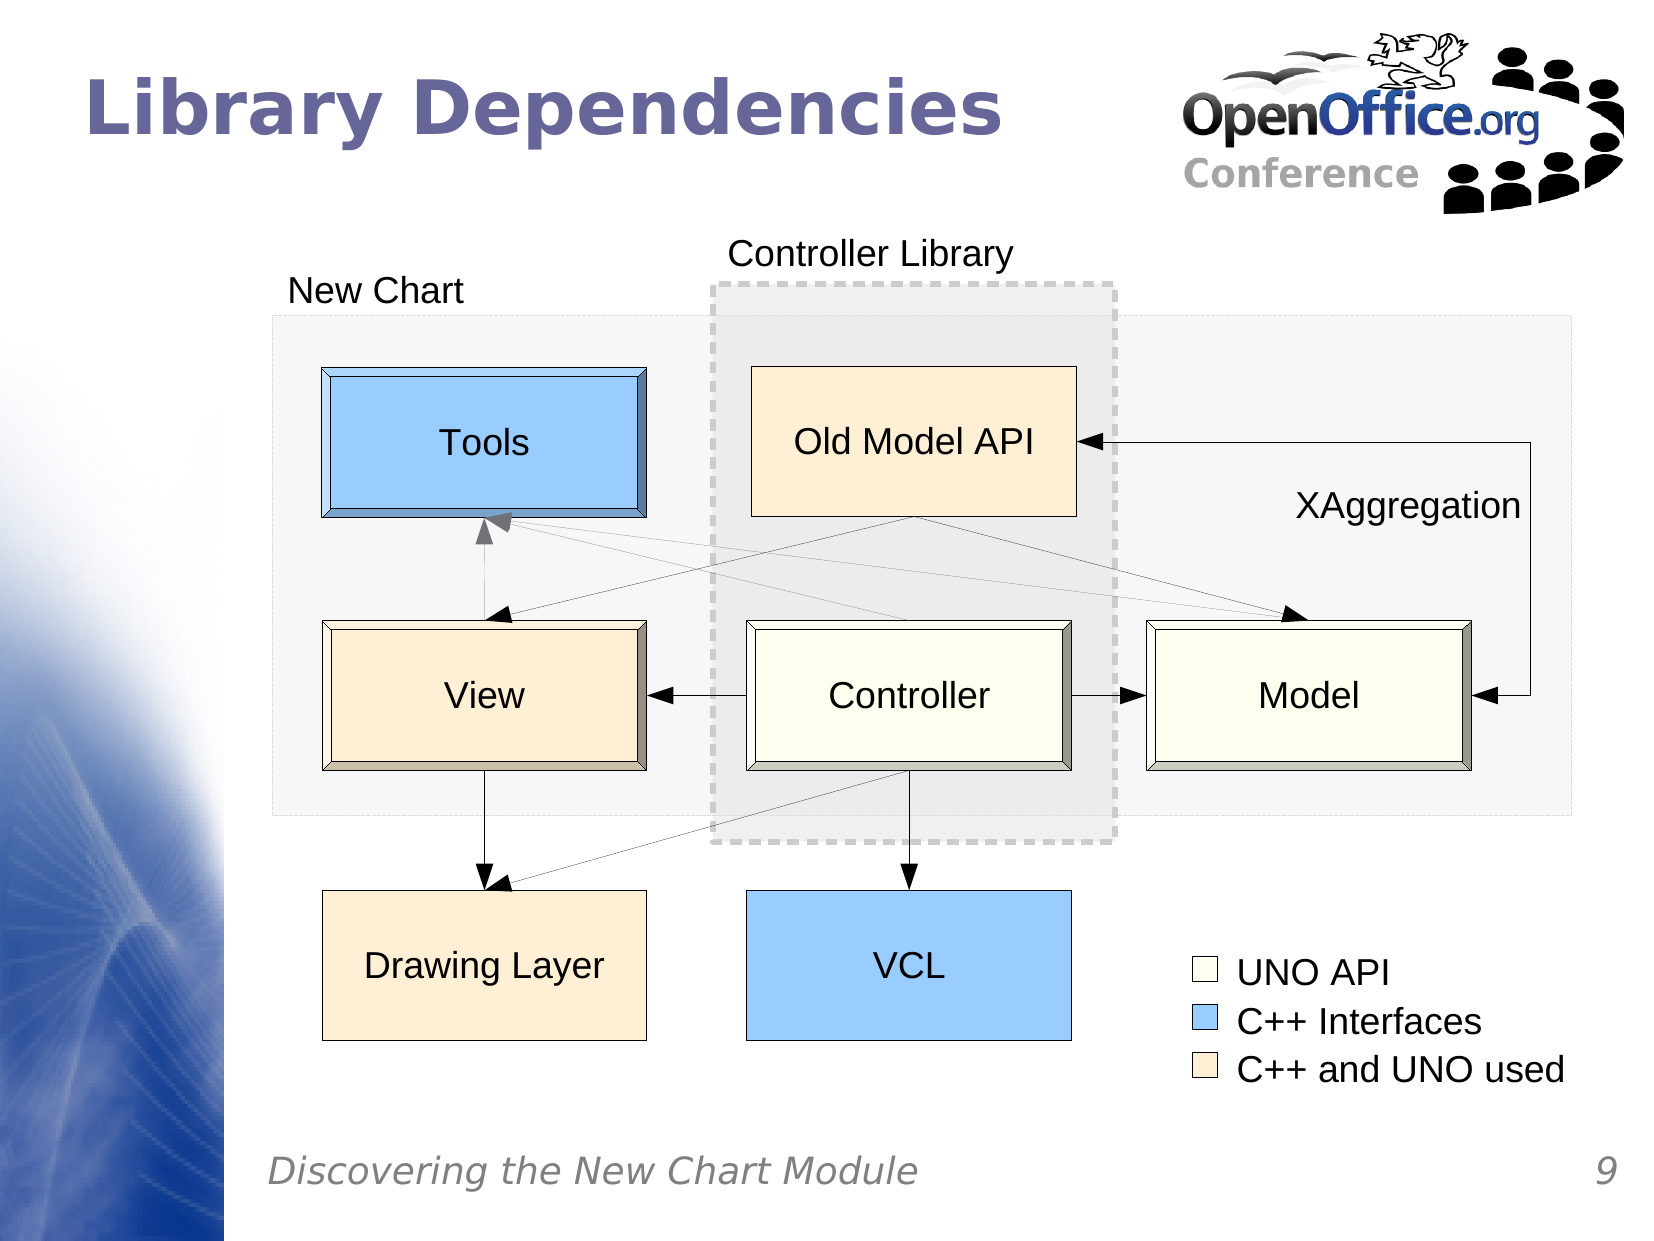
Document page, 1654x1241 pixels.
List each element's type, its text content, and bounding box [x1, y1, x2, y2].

text_box Controller [756, 630, 1062, 761]
text_box [1192, 956, 1218, 982]
text_box [485, 696, 903, 825]
text_box UNO API [1221, 944, 1406, 992]
text_box C++ Interfaces [1221, 992, 1498, 1041]
text_box Drawing Layer [322, 890, 647, 1041]
picture [0, 0, 224, 1241]
text_box [272, 284, 1572, 842]
text_box [485, 519, 692, 619]
text_box [921, 443, 1530, 695]
picture [1183, 33, 1624, 214]
text_box [769, 517, 1283, 616]
text_box Controller Library [712, 225, 1029, 282]
text_box [712, 771, 909, 842]
text_box [511, 570, 902, 695]
text_box New Chart [272, 262, 479, 319]
text_box [511, 522, 759, 568]
text_box Tools [331, 377, 637, 508]
text_box [701, 553, 1281, 695]
text_box View [332, 630, 637, 761]
text_box Model [1156, 630, 1462, 761]
text_box Old Model API [751, 366, 1077, 517]
text_box [1192, 1004, 1218, 1030]
title Library Dependencies [24, 51, 1163, 165]
text_box [1192, 1052, 1218, 1078]
text_box C++ and UNO used [1221, 1041, 1581, 1099]
text_box VCL [746, 890, 1072, 1041]
